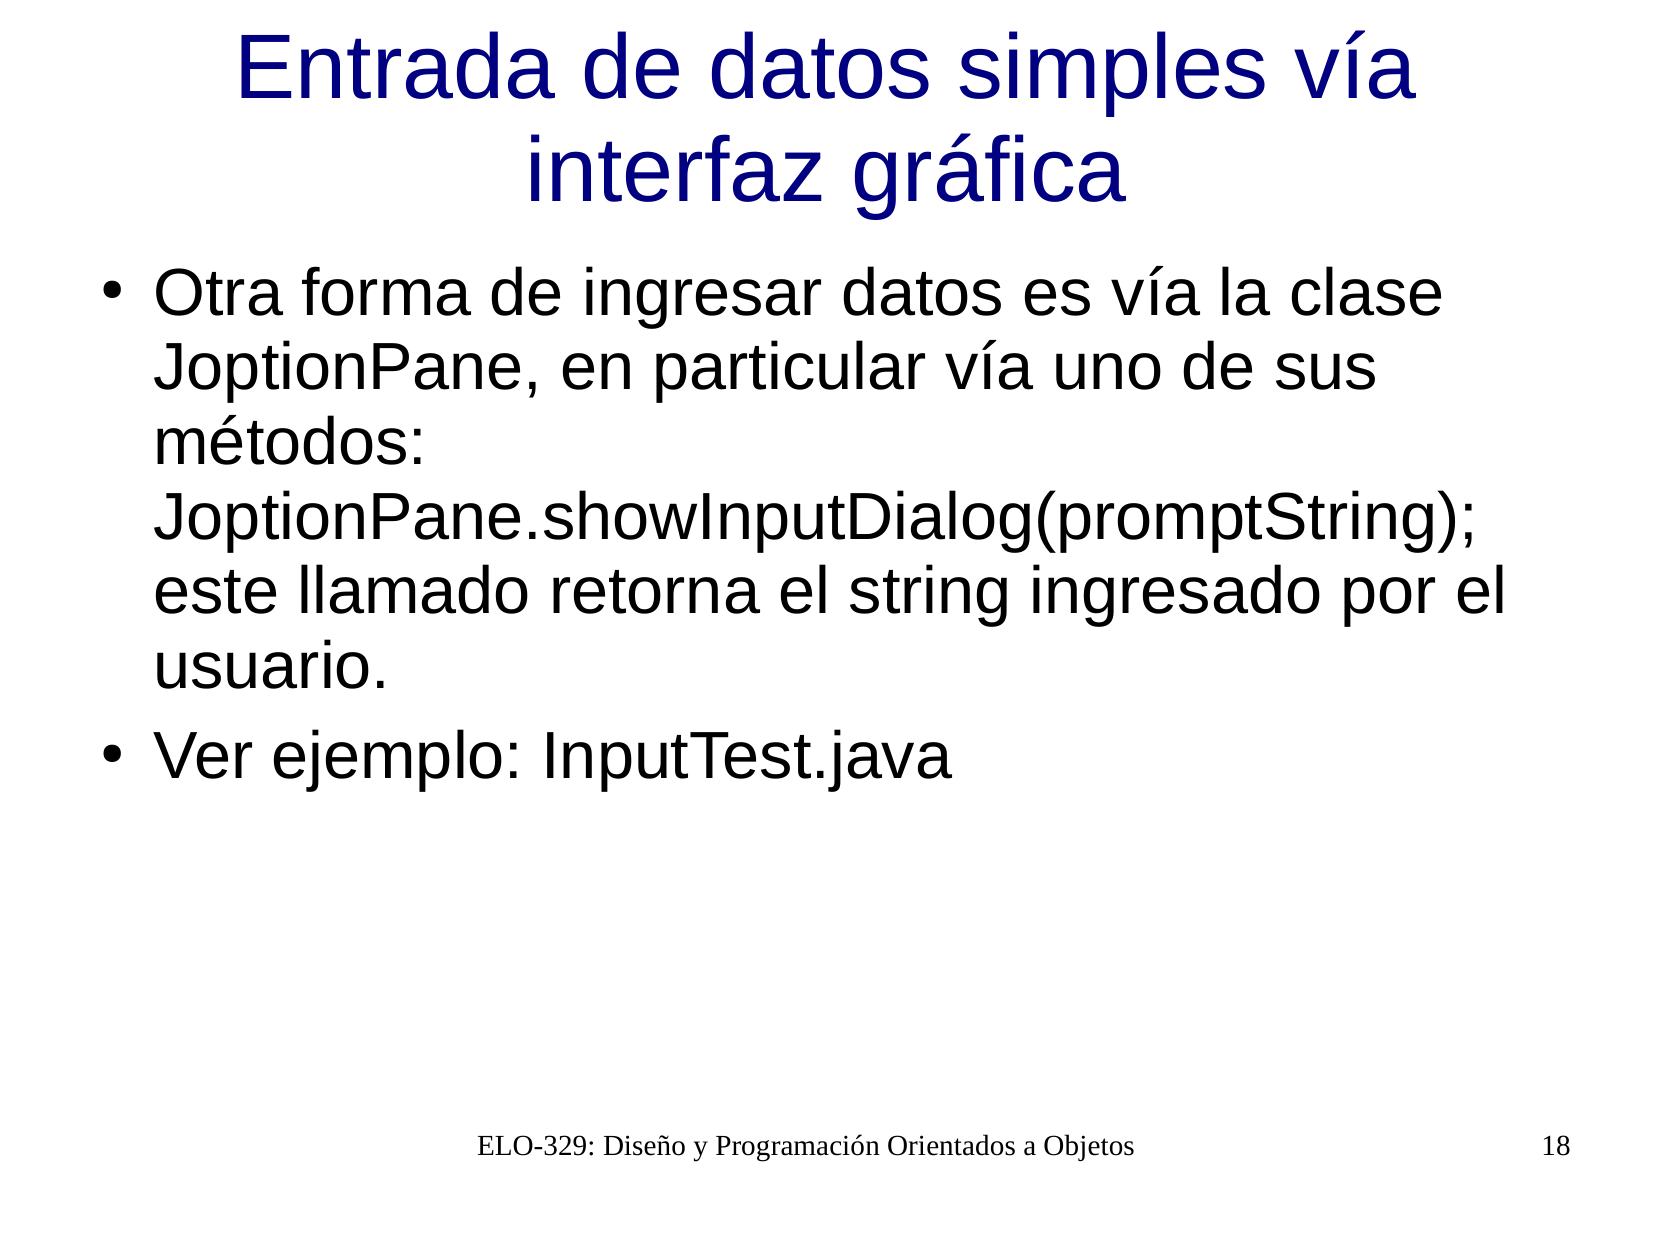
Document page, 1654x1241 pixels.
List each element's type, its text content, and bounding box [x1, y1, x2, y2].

title Entrada de datos simples vía interfaz gráfica [82, 4, 1571, 233]
list Otra forma de ingresar datos es vía la clase JoptionPane, en particular vía uno de sus métodos: JoptionPane.showInputDialog(promptString); este llamado retorna el string ingresado por el usuario. Ver ejemplo: InputTest.java [82, 254, 1571, 1074]
